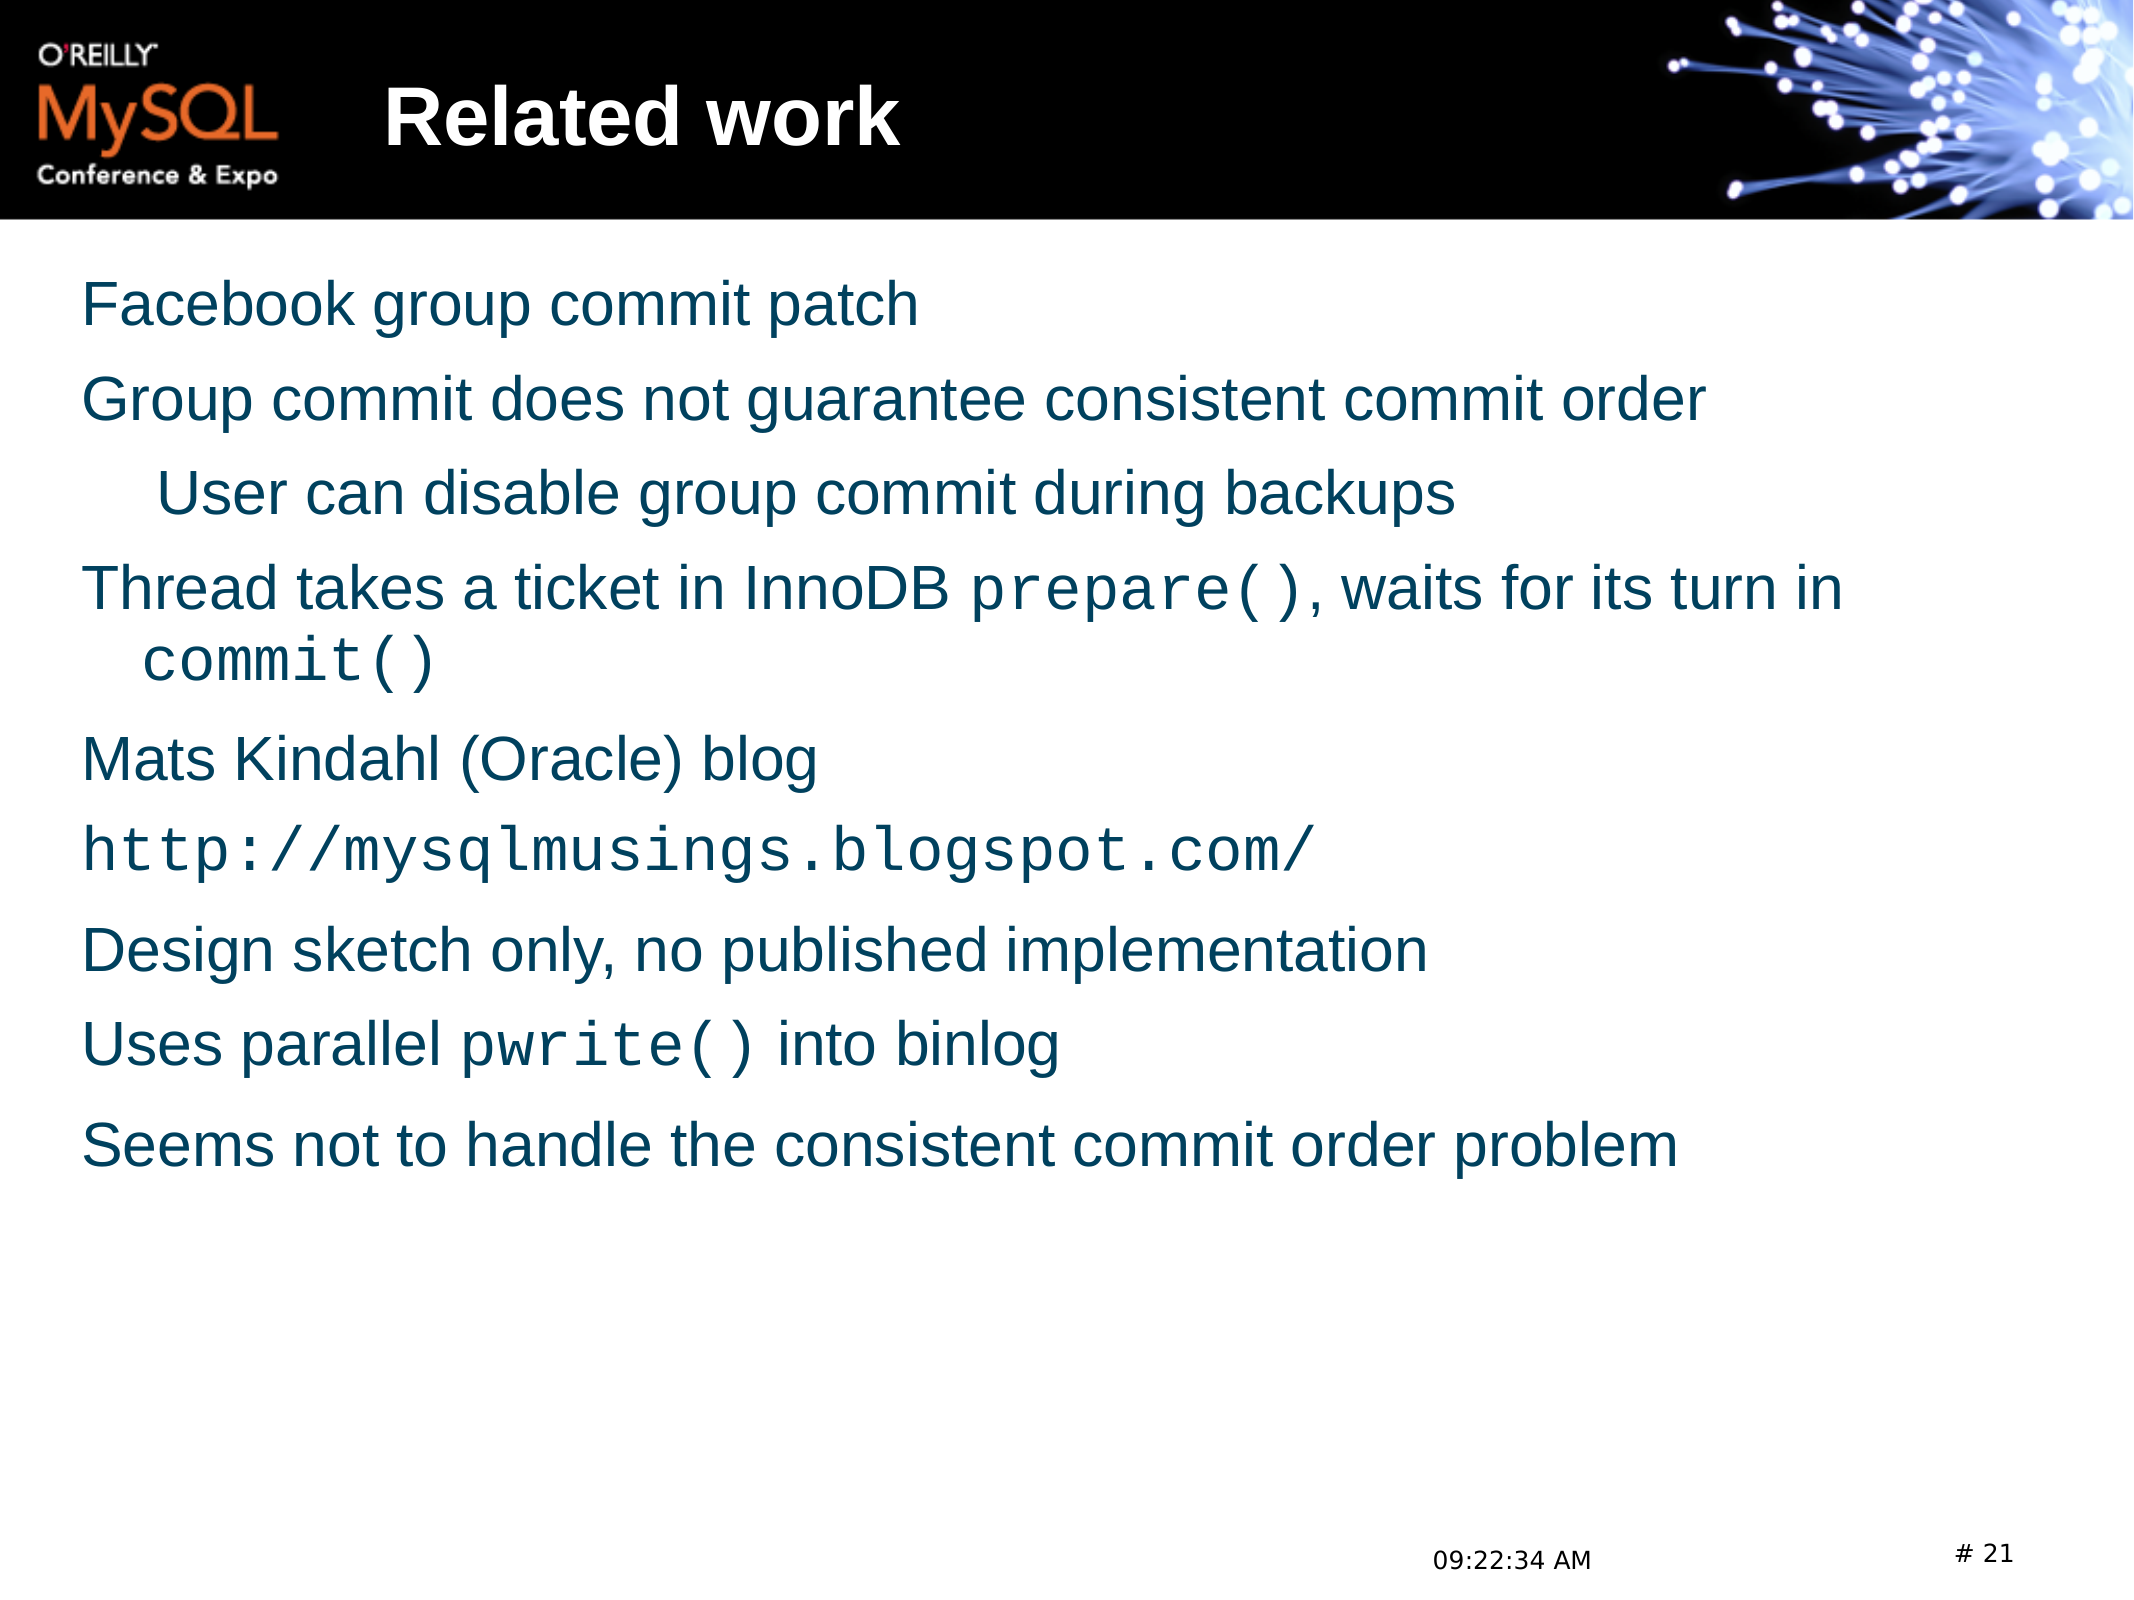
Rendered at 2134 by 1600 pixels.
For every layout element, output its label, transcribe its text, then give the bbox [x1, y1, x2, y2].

picture [0, 0, 2134, 1600]
title Related work [374, 38, 2103, 195]
list Facebook group commit patch Group commit does not guarantee consistent commit order User can disable group commit during backups Thread takes a ticket in InnoDB prepare(), waits for its turn in commit() Mats Kindahl (Oracle) blog http://mysqlmusings.blogspot.com/ Design sketch only, no published implementation Uses parallel pwrite() into binlog Seems not to handle the consistent commit order problem [0, 260, 2100, 1335]
